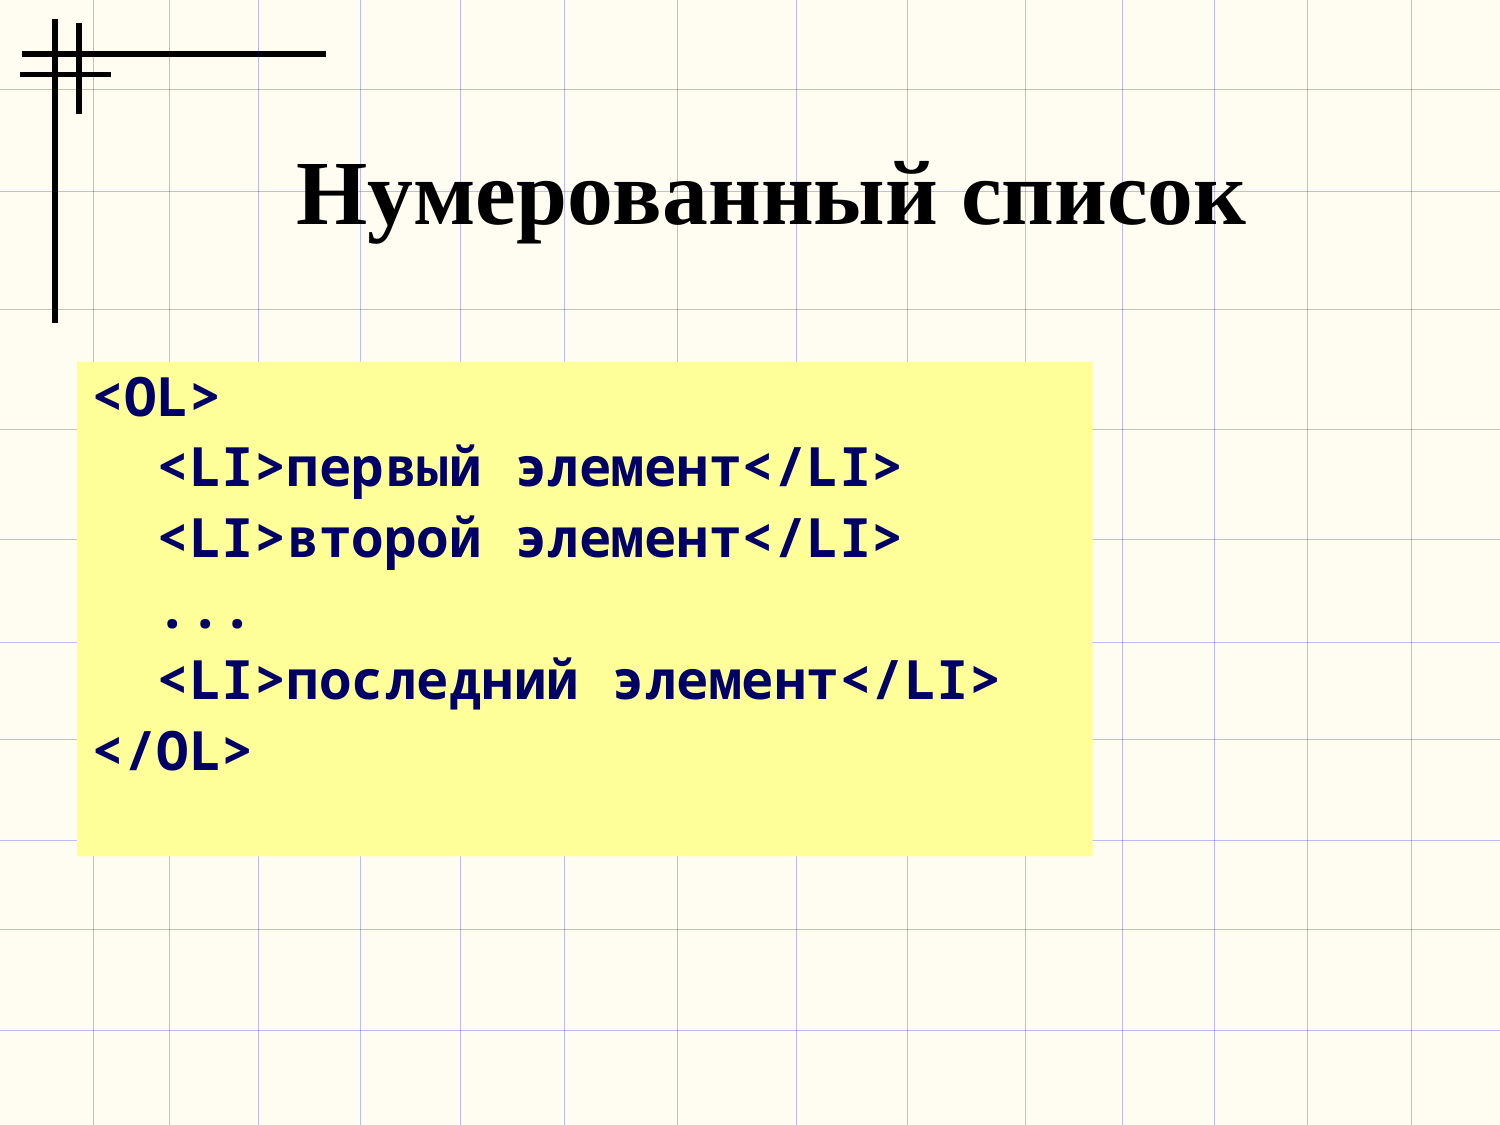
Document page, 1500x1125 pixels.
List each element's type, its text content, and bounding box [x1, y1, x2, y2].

title Нумерованный список [75, 75, 1426, 301]
list <OL> <LI>первый элемент</LI> <LI>второй элемент</LI> ... <LI>последний элемент</LI> </OL> [76, 361, 1093, 857]
